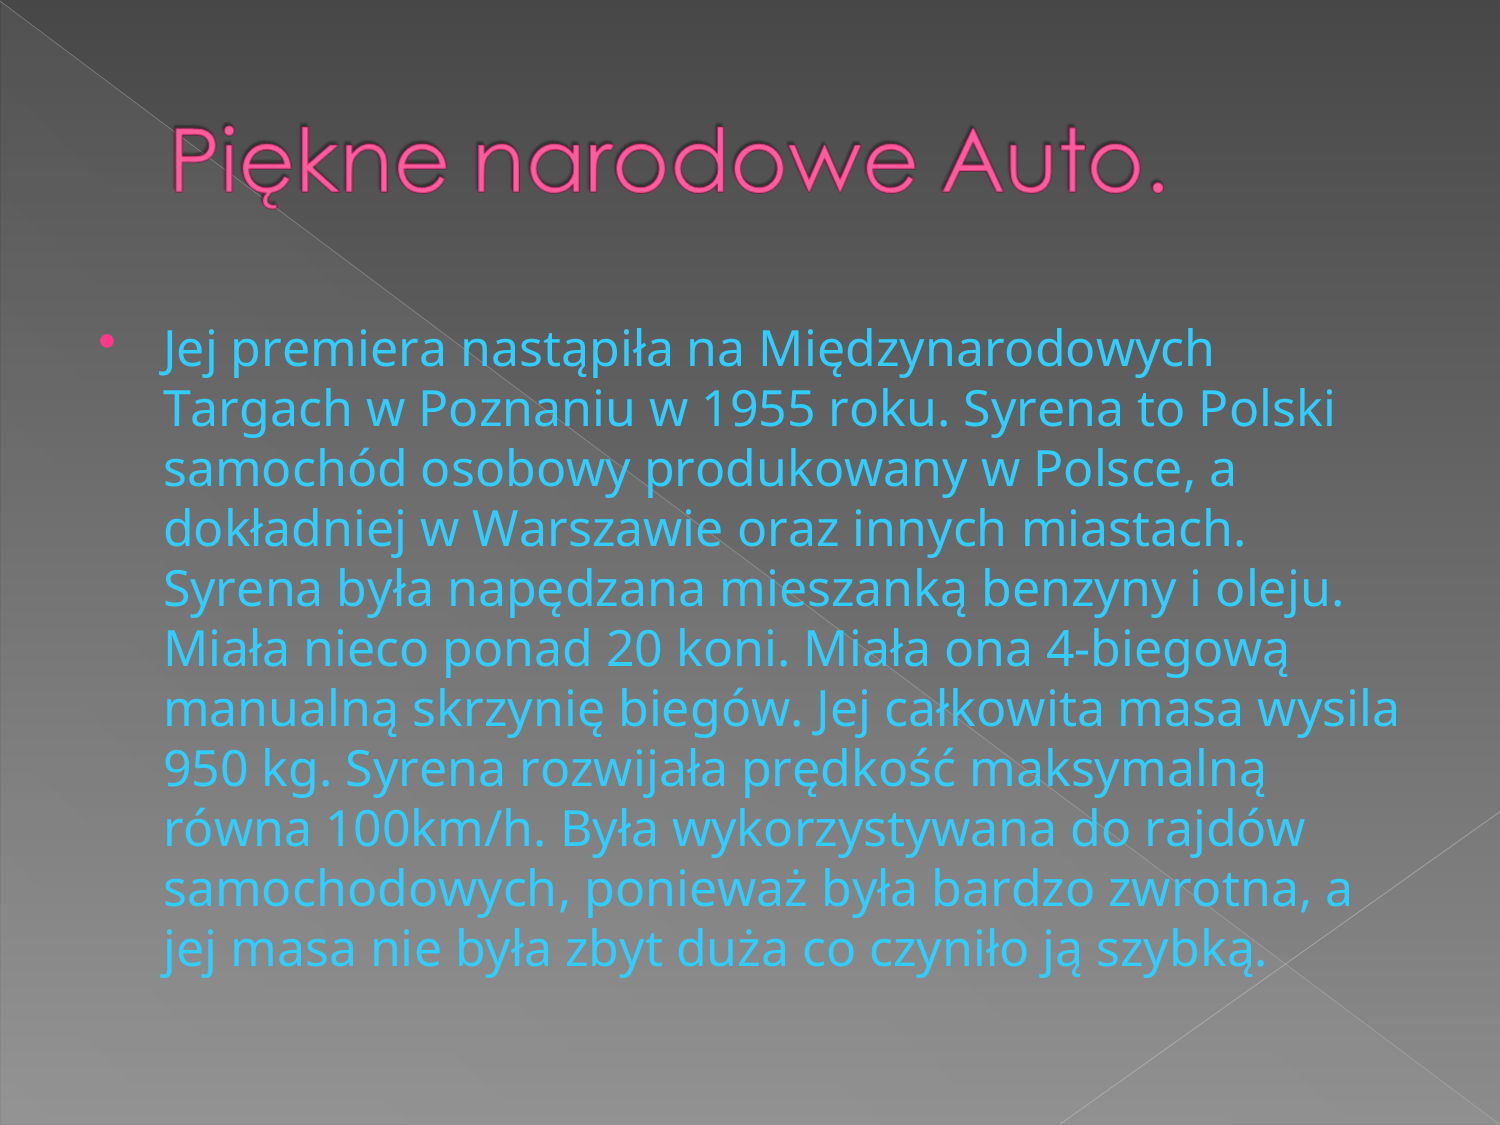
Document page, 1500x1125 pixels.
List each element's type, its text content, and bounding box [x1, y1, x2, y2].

text_box Jej premiera nastąpiła na Międzynarodowych Targach w Poznaniu w 1955 roku. Syrena to Polski samochód osobowy produkowany w Polsce, a dokładniej w Warszawie oraz innych miastach. Syrena była napędzana mieszanką benzyny i oleju. Miała nieco ponad 20 koni. Miała ona 4-biegową manualną skrzynię biegów. Jej całkowita masa wysila 950 kg. Syrena rozwijała prędkość maksymalną równa 100km/h. Była wykorzystywana do rajdów samochodowych, ponieważ była bardzo zwrotna, a jej masa nie była zbyt duża co czyniło ją szybką. [75, 308, 1426, 1059]
picture [73, 42, 1427, 274]
